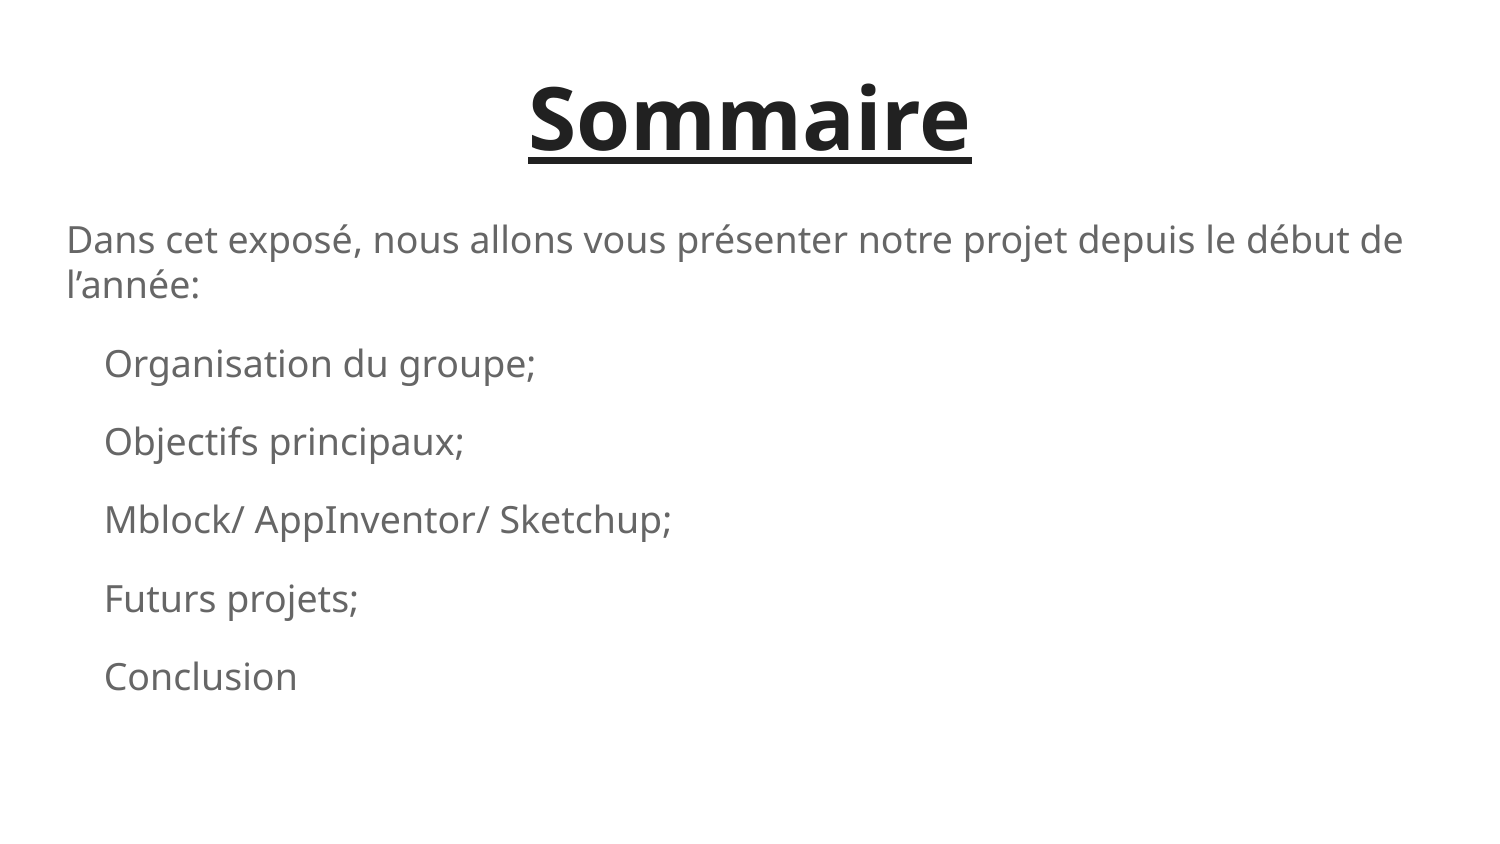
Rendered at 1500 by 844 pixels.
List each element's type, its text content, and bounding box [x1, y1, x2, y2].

title Sommaire [51, 48, 1449, 180]
list Dans cet exposé, nous allons vous présenter notre projet depuis le début de l’année: Organisation du groupe; Objectifs principaux; Mblock/ AppInventor/ Sketchup; Futurs projets; Conclusion [51, 201, 1449, 750]
